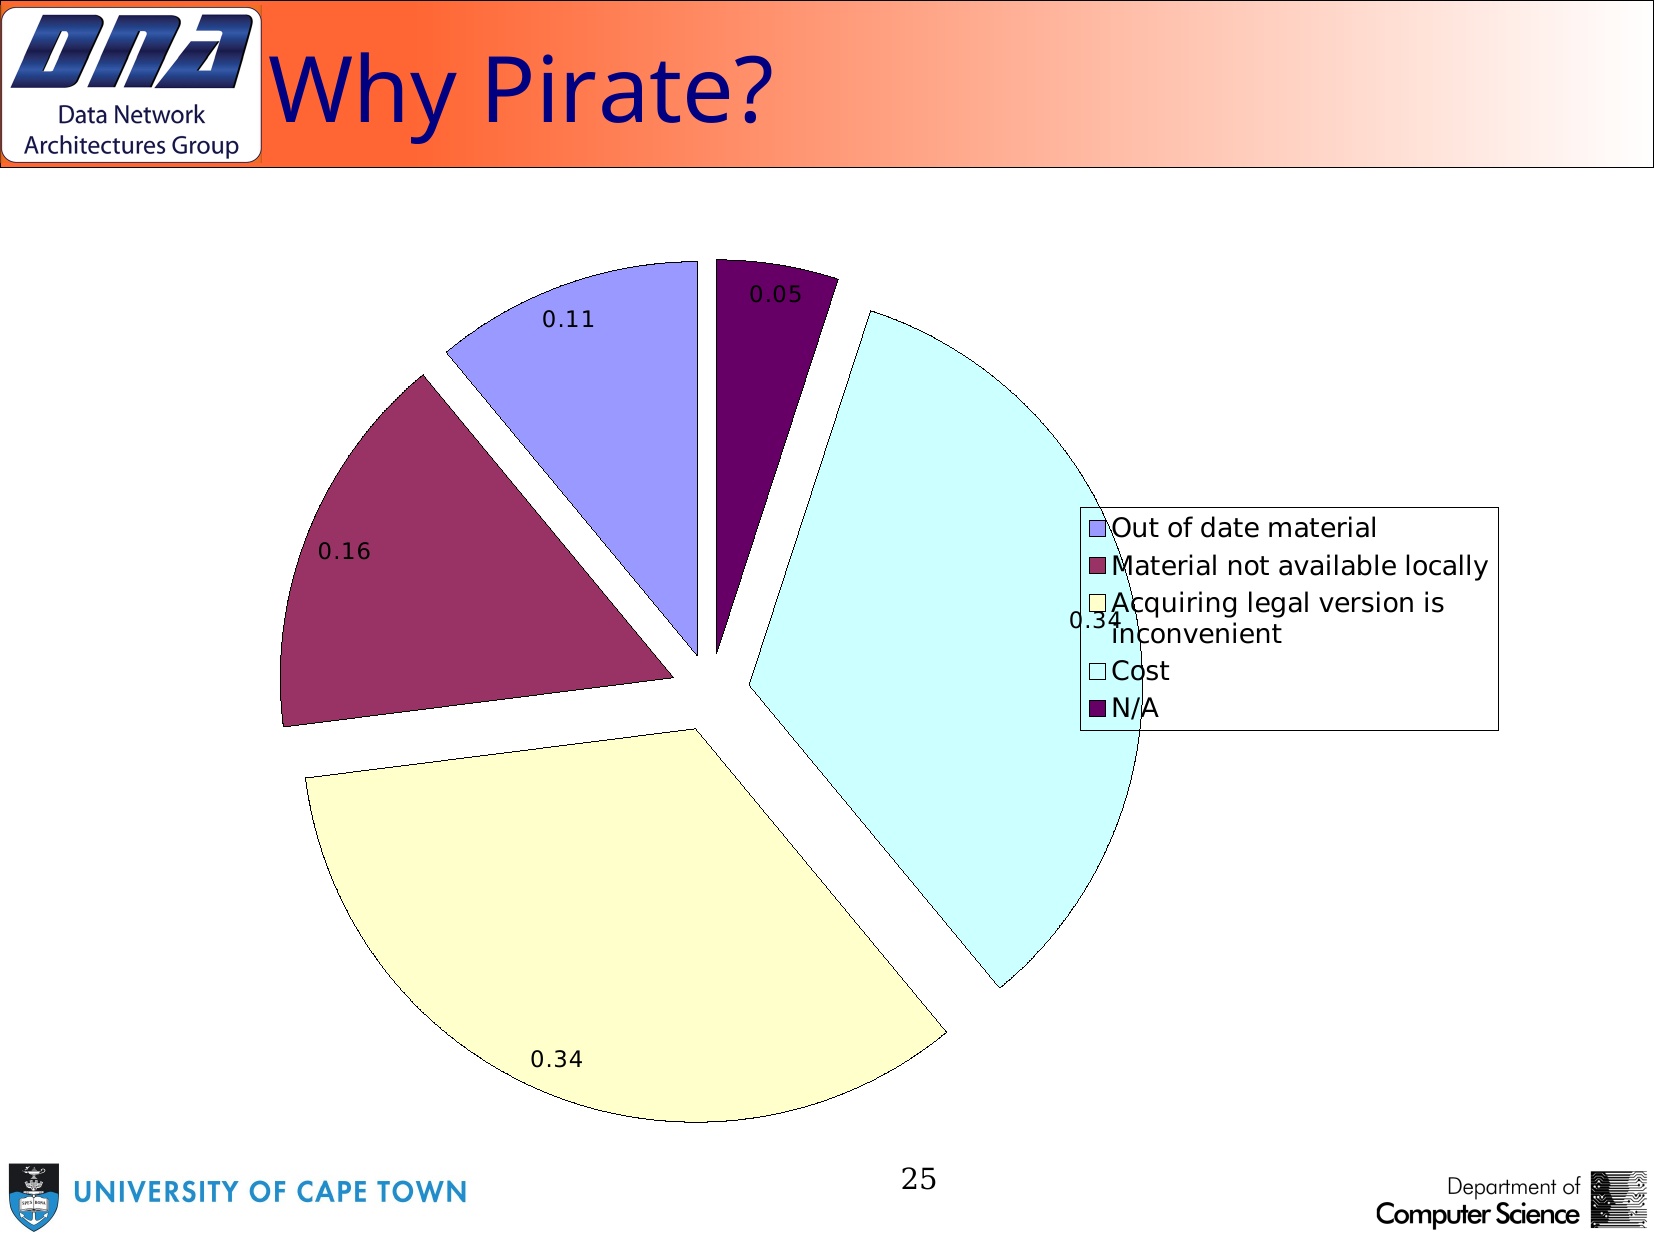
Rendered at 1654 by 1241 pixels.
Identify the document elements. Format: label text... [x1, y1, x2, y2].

picture [5, 1159, 479, 1235]
picture [0, 5, 262, 163]
picture [1368, 1159, 1654, 1235]
chart [150, 225, 1501, 1126]
title Why Pirate? [268, 11, 1654, 163]
